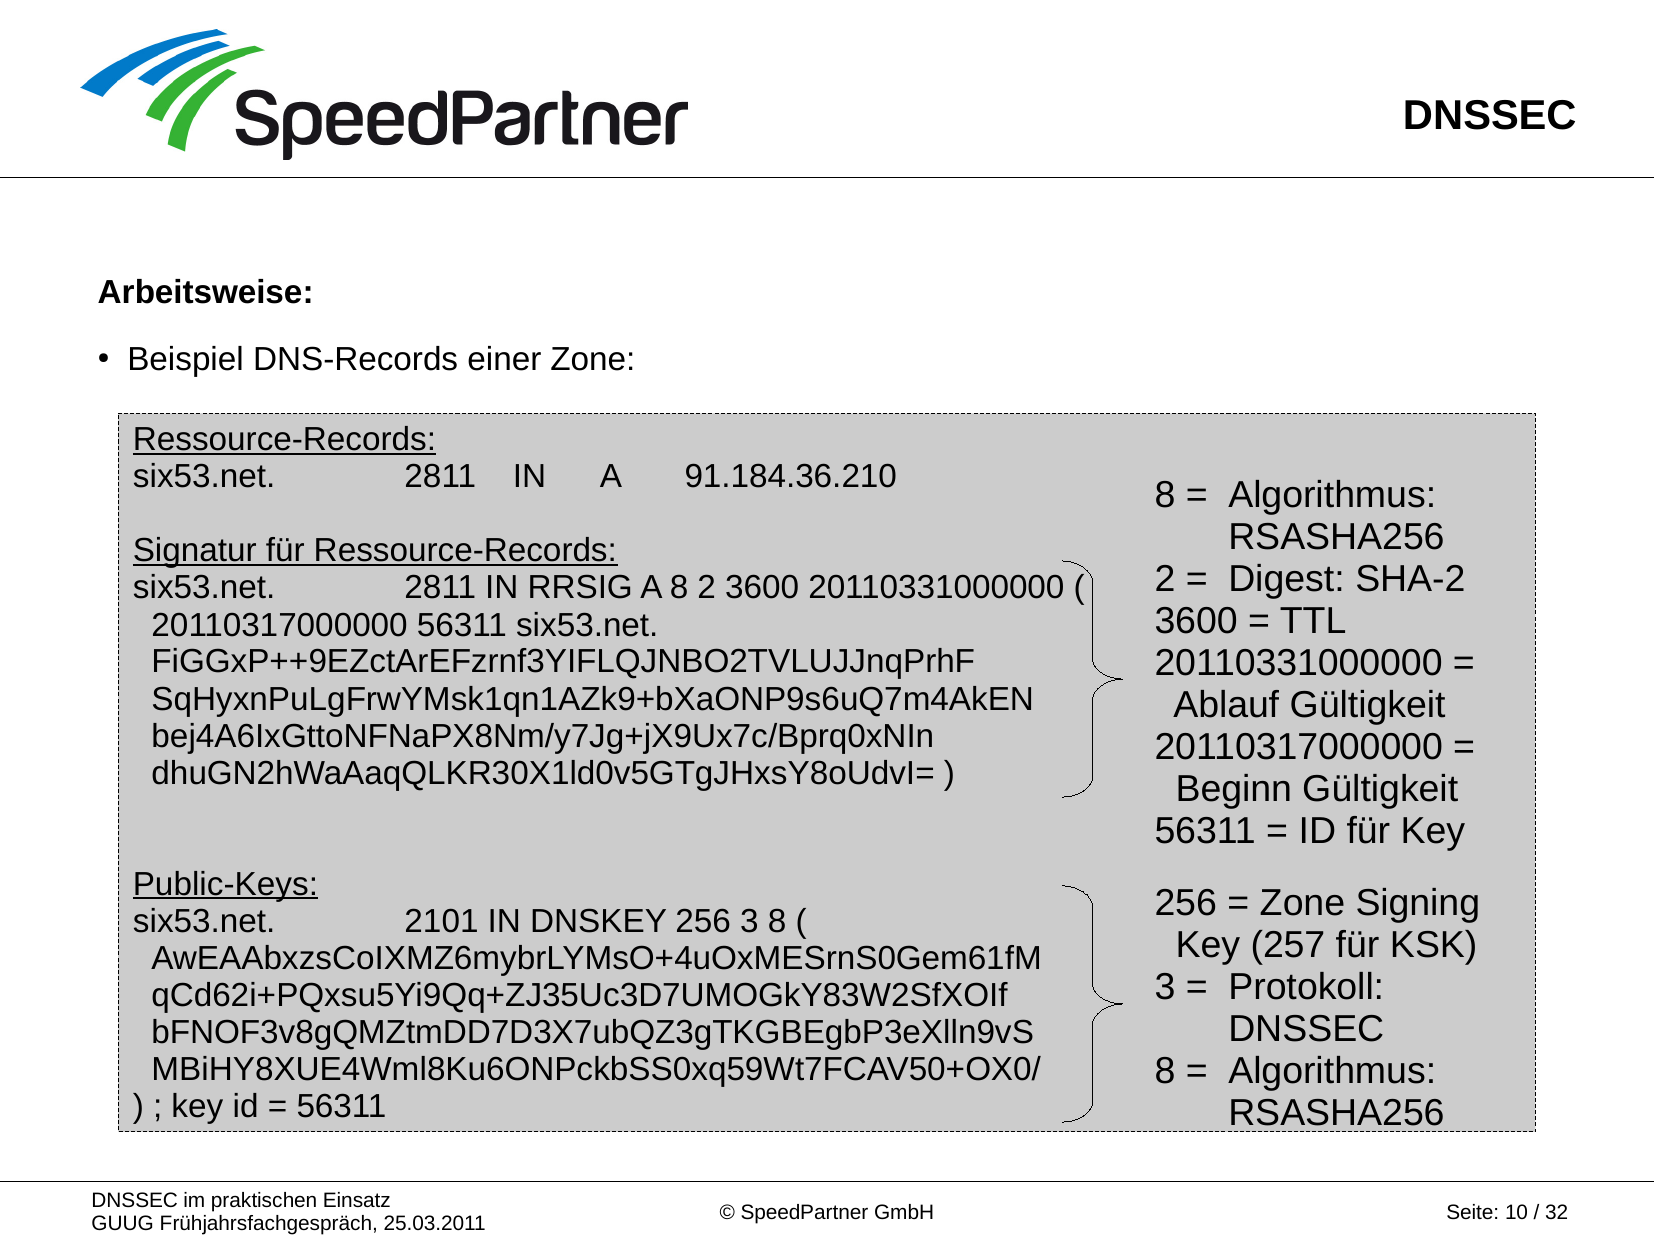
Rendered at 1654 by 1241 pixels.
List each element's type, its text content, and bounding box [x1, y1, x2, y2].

text_box 8 = Algorithmus: RSASHA256 2 = Digest: SHA-2 3600 = TTL 20110331000000 = Ablauf Gültigkeit 20110317000000 = Beginn Gültigkeit 56311 = ID für Key [1139, 466, 1524, 860]
text_box Arbeitsweise: Beispiel DNS-Records einer Zone: [82, 265, 1565, 1163]
text_box 256 = Zone Signing Key (257 für KSK) 3 = Protokoll: DNSSEC 8 = Algorithmus: RSASHA256 [1139, 874, 1524, 1141]
title DNSSEC [590, 70, 1577, 160]
text_box Ressource-Records: six53.net. 2811 IN A 91.184.36.210 Signatur für Ressource-Records: six53.net. 2811 IN RRSIG A 8 2 3600 20110331000000 ( 20110317000000 56311 six53.net. FiGGxP++9EZctArEFzrnf3YIFLQJNBO2TVLUJJnqPrhF SqHyxnPuLgFrwYMsk1qn1AZk9+bXaONP9s6uQ7m4AkEN bej4A6IxGttoNFNaPX8Nm/y7Jg+jX9Ux7c/Bprq0xNIn dhuGN2hWaAaqQLKR30X1ld0v5GTgJHxsY8oUdvI= ) Public-Keys: six53.net. 2101 IN DNSKEY 256 3 8 ( AwEAAbxzsCoIXMZ6mybrLYMsO+4uOxMESrnS0Gem61fM qCd62i+PQxsu5Yi9Qq+ZJ35Uc3D7UMOGkY83W2SfXOIf bFNOF3v8gQMZtmDD7D3X7ubQZ3gTKGBEgbP3eXlln9vS MBiHY8XUE4Wml8Ku6ONPckbSS0xq59Wt7FCAV50+OX0/ ) ; key id = 56311 [118, 413, 1536, 1132]
picture [80, 29, 688, 160]
